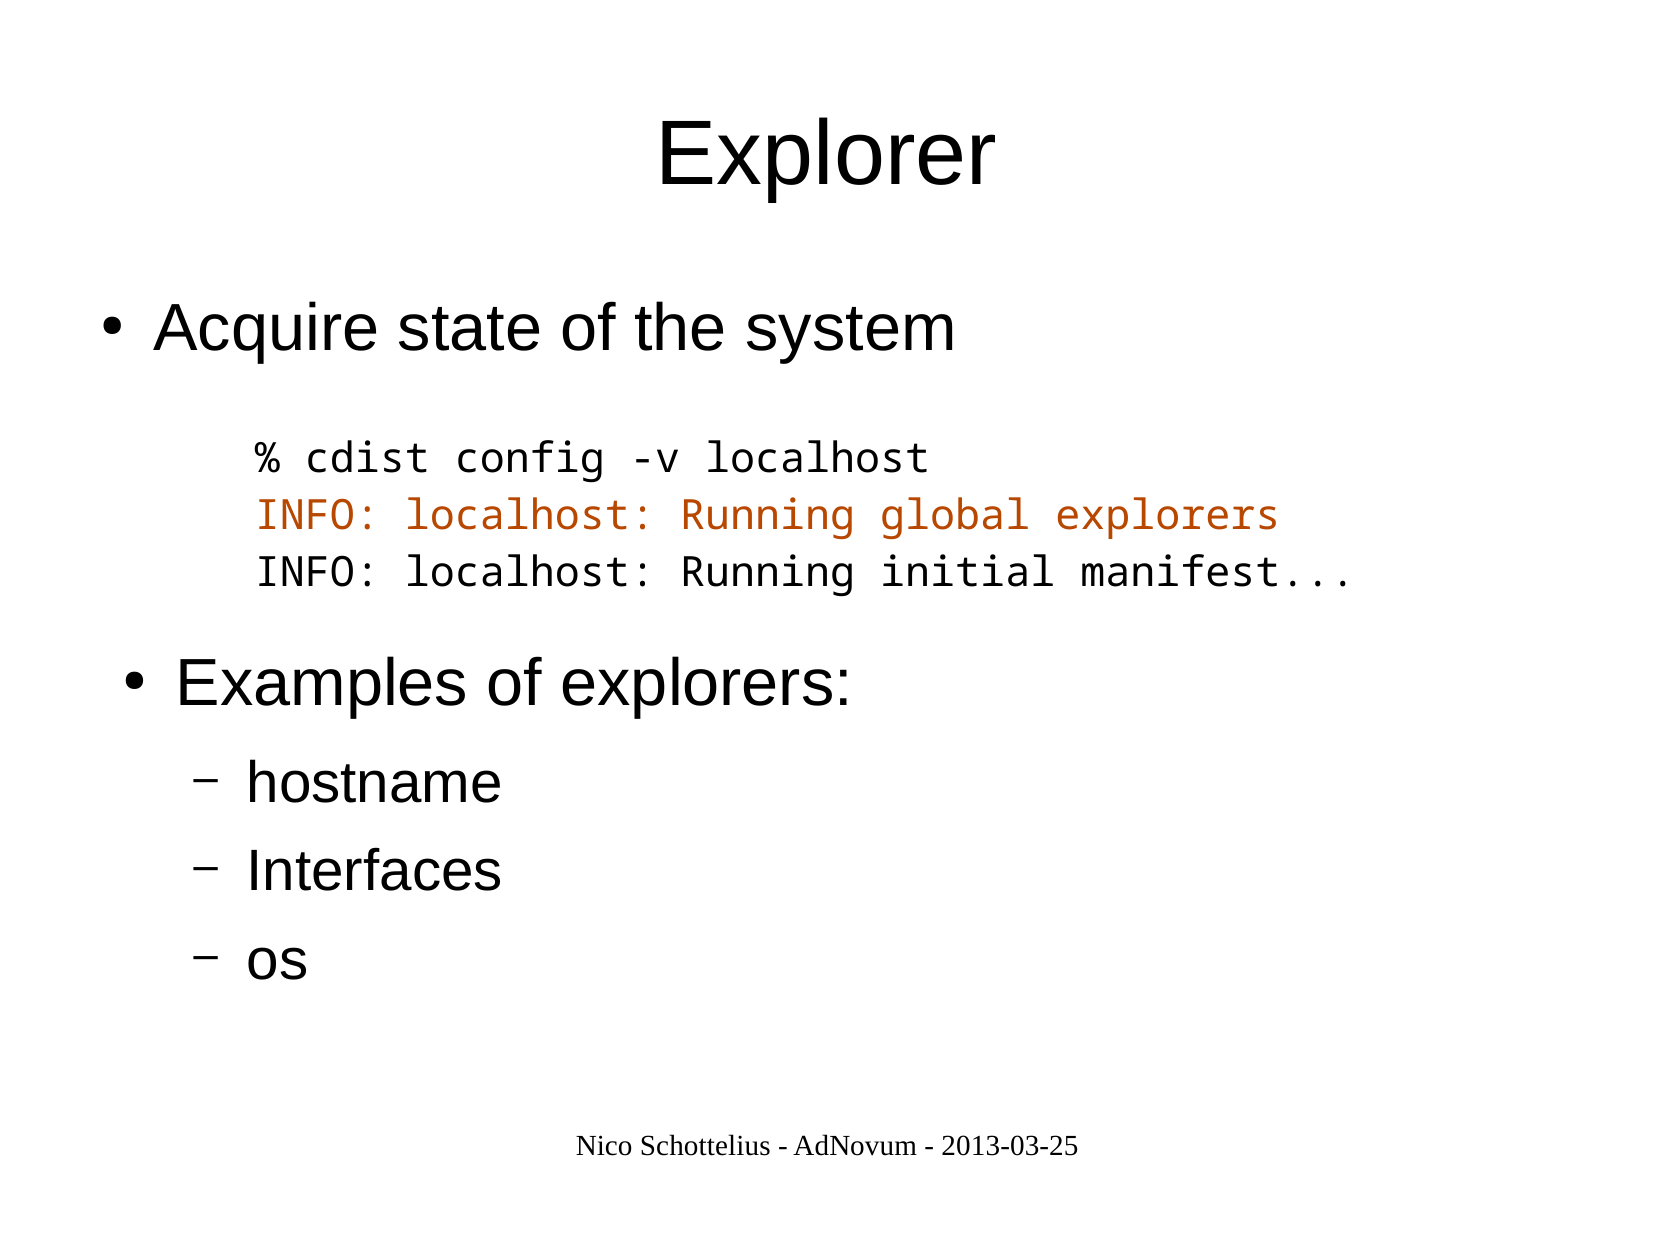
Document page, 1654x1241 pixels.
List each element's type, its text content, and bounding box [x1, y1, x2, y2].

list Acquire state of the system [82, 290, 1538, 406]
title Explorer [82, 49, 1571, 257]
list Examples of explorers: hostname Interfaces os [104, 645, 1006, 1075]
text_box % cdist config -v localhost INFO: localhost: Running global explorers INFO: localhost: Running initial manifest... [240, 420, 1471, 601]
